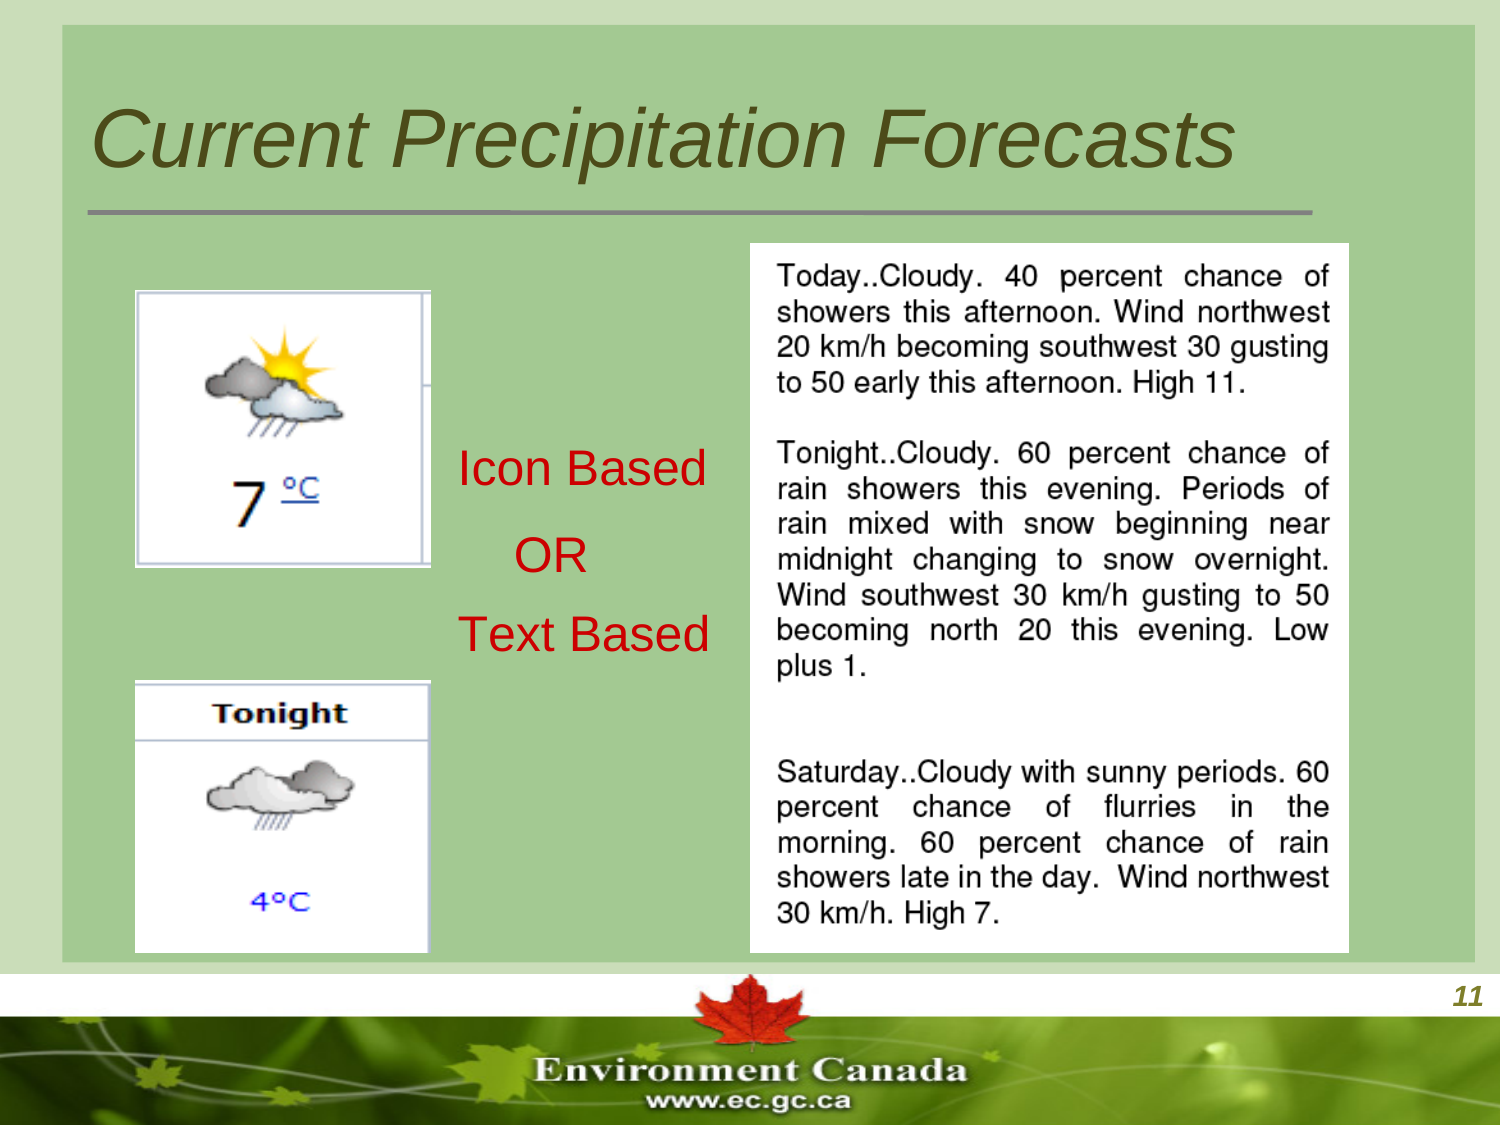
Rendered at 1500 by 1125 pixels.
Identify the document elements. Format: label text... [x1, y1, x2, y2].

text_box Current Precipitation Forecasts [75, 45, 1471, 233]
picture [0, 974, 1500, 1125]
text_box Icon Based OR Text Based [442, 432, 750, 670]
chart [750, 243, 1349, 953]
chart [135, 290, 431, 568]
text_box <number> [1149, 971, 1500, 1051]
chart [135, 680, 431, 953]
